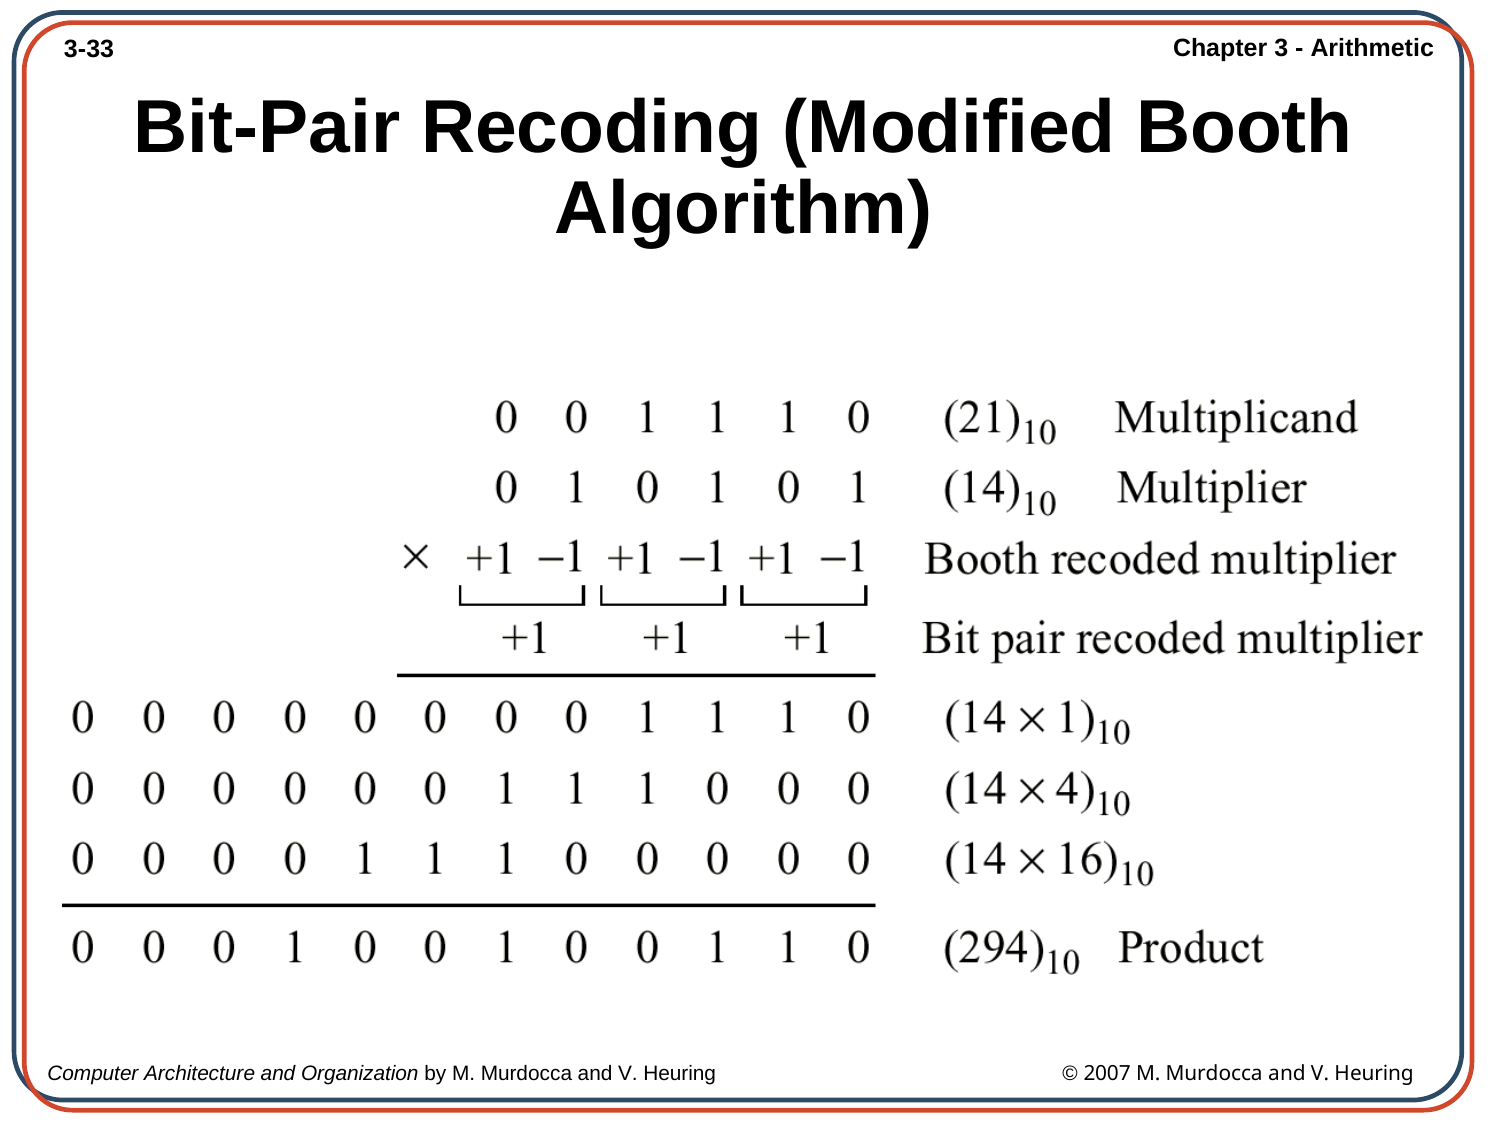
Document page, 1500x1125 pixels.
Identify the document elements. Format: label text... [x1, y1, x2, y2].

title Bit-Pair Recoding (Modified Booth Algorithm) [37, 74, 1450, 263]
picture [62, 399, 1423, 975]
